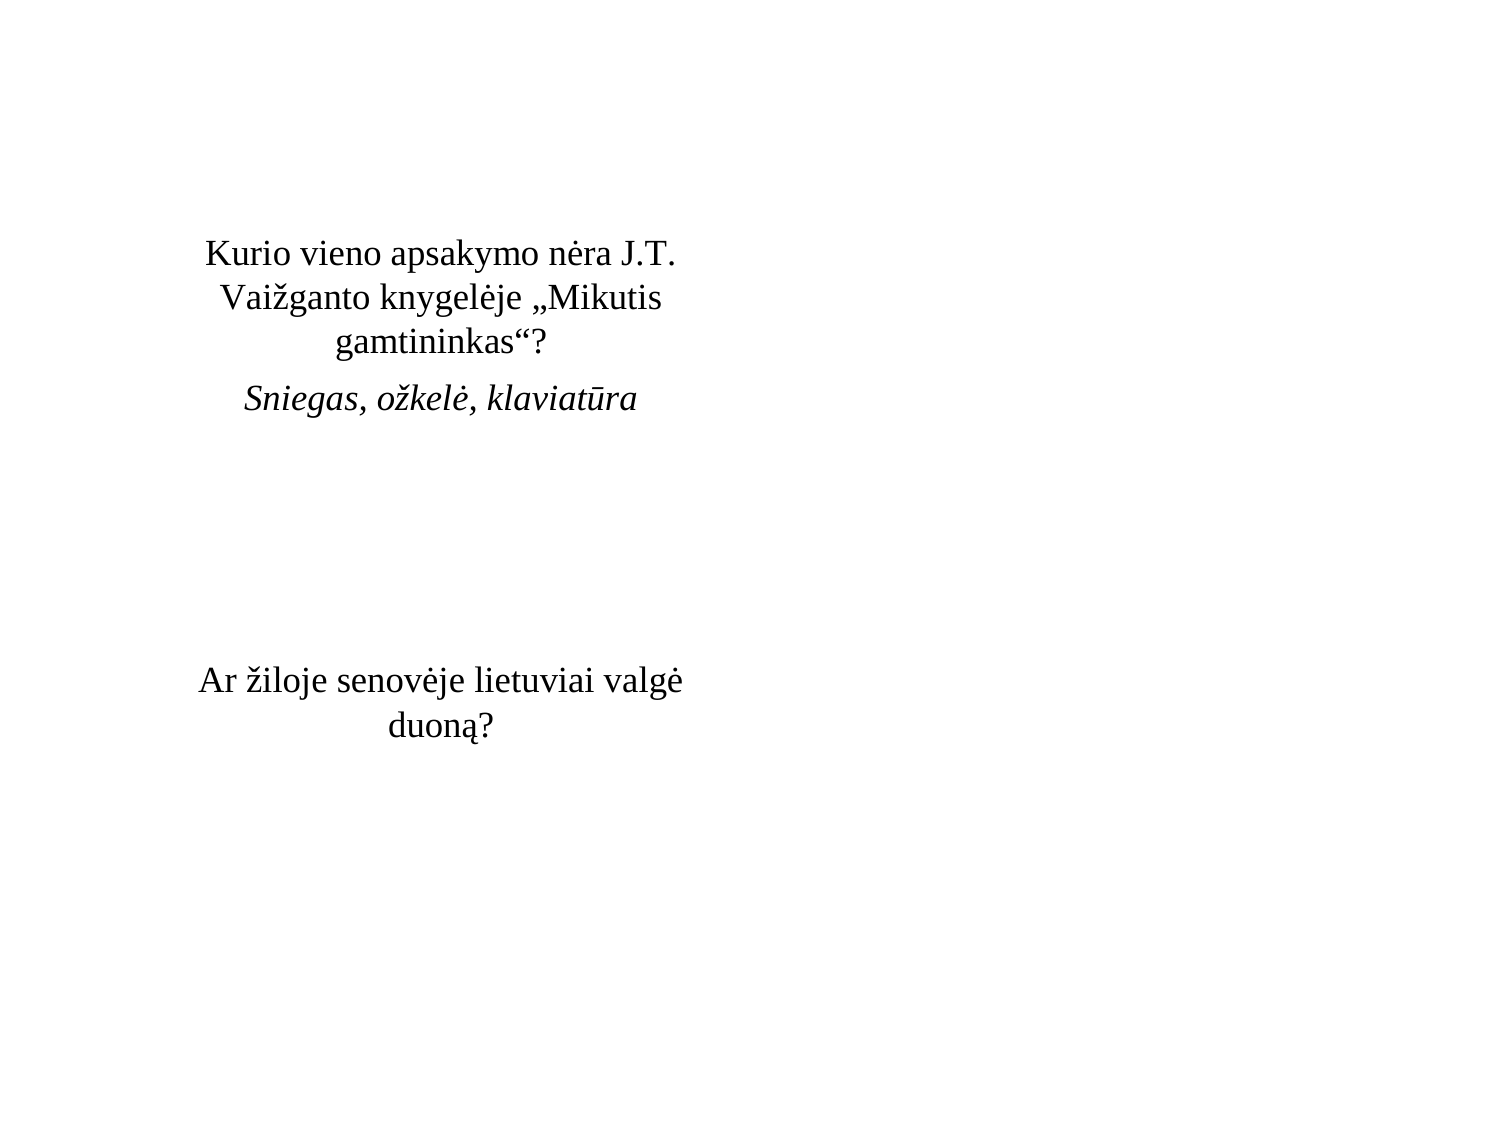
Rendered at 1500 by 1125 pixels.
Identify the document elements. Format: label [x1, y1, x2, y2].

picture [171, 231, 1353, 875]
